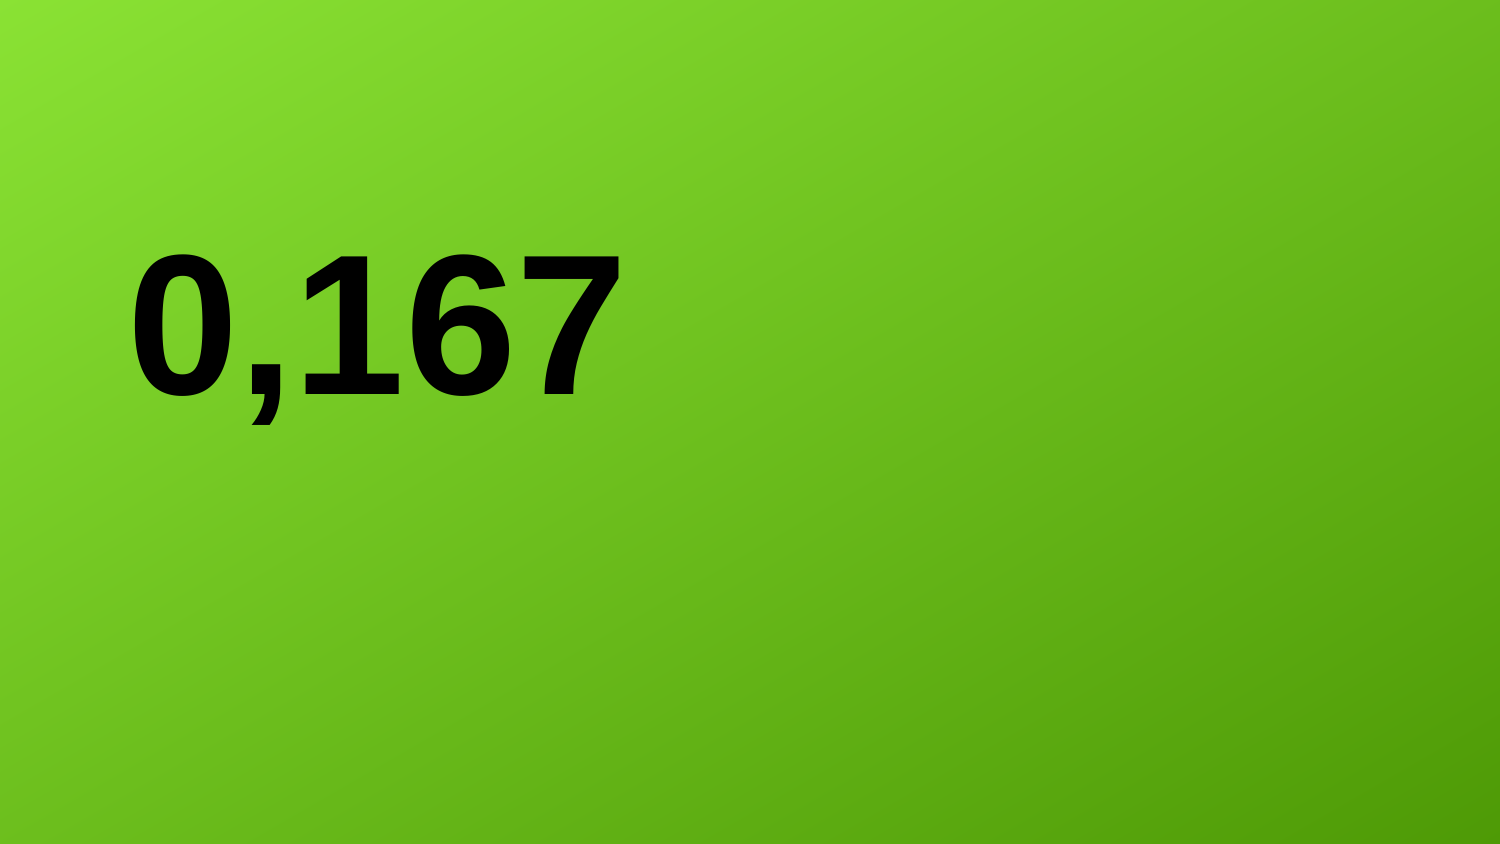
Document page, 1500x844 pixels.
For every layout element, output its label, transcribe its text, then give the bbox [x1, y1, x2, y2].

text_box 0,167 [112, 259, 1388, 450]
text_box 0,167 [441, 326, 481, 375]
text_box 0,167 [162, 276, 202, 374]
